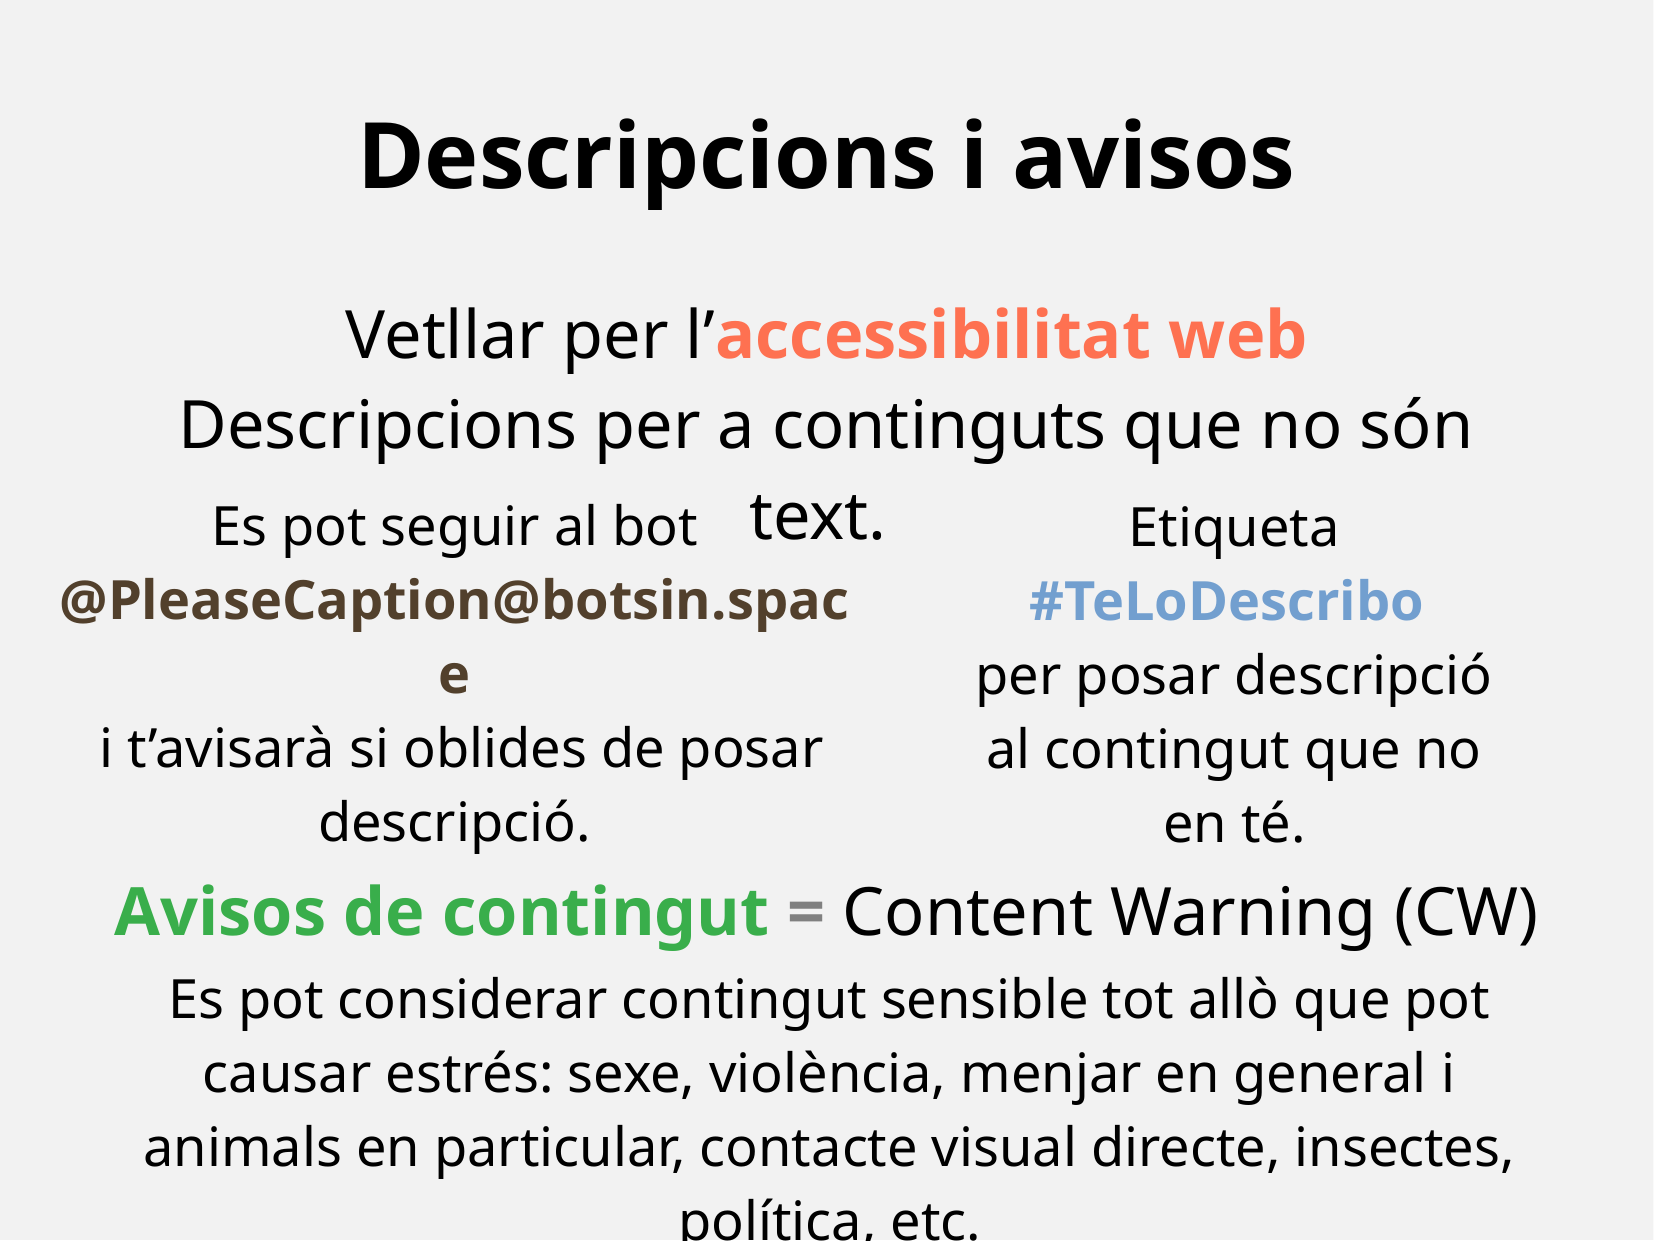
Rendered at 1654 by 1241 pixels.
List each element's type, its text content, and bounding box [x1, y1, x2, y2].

text_box Etiqueta #TeLoDescribo per posar descripció al contingut que no en té. [938, 480, 1530, 756]
text_box Avisos de contingut = Content Warning (CW) [88, 856, 1565, 975]
text_box Es pot considerar contingut sensible tot allò que pot causar estrés: sexe, violència, menjar en general i animals en particular, contacte visual directe, insectes, política, etc. [106, 953, 1554, 1139]
title Descripcions i avisos [82, 49, 1571, 257]
text_box Vetllar per l’accessibilitat web Descripcions per a continguts que no són text. [88, 279, 1565, 477]
text_box Es pot seguir al bot @PleaseCaption@botsin.space i t’avisarà si oblides de posar descripció. [41, 480, 869, 756]
